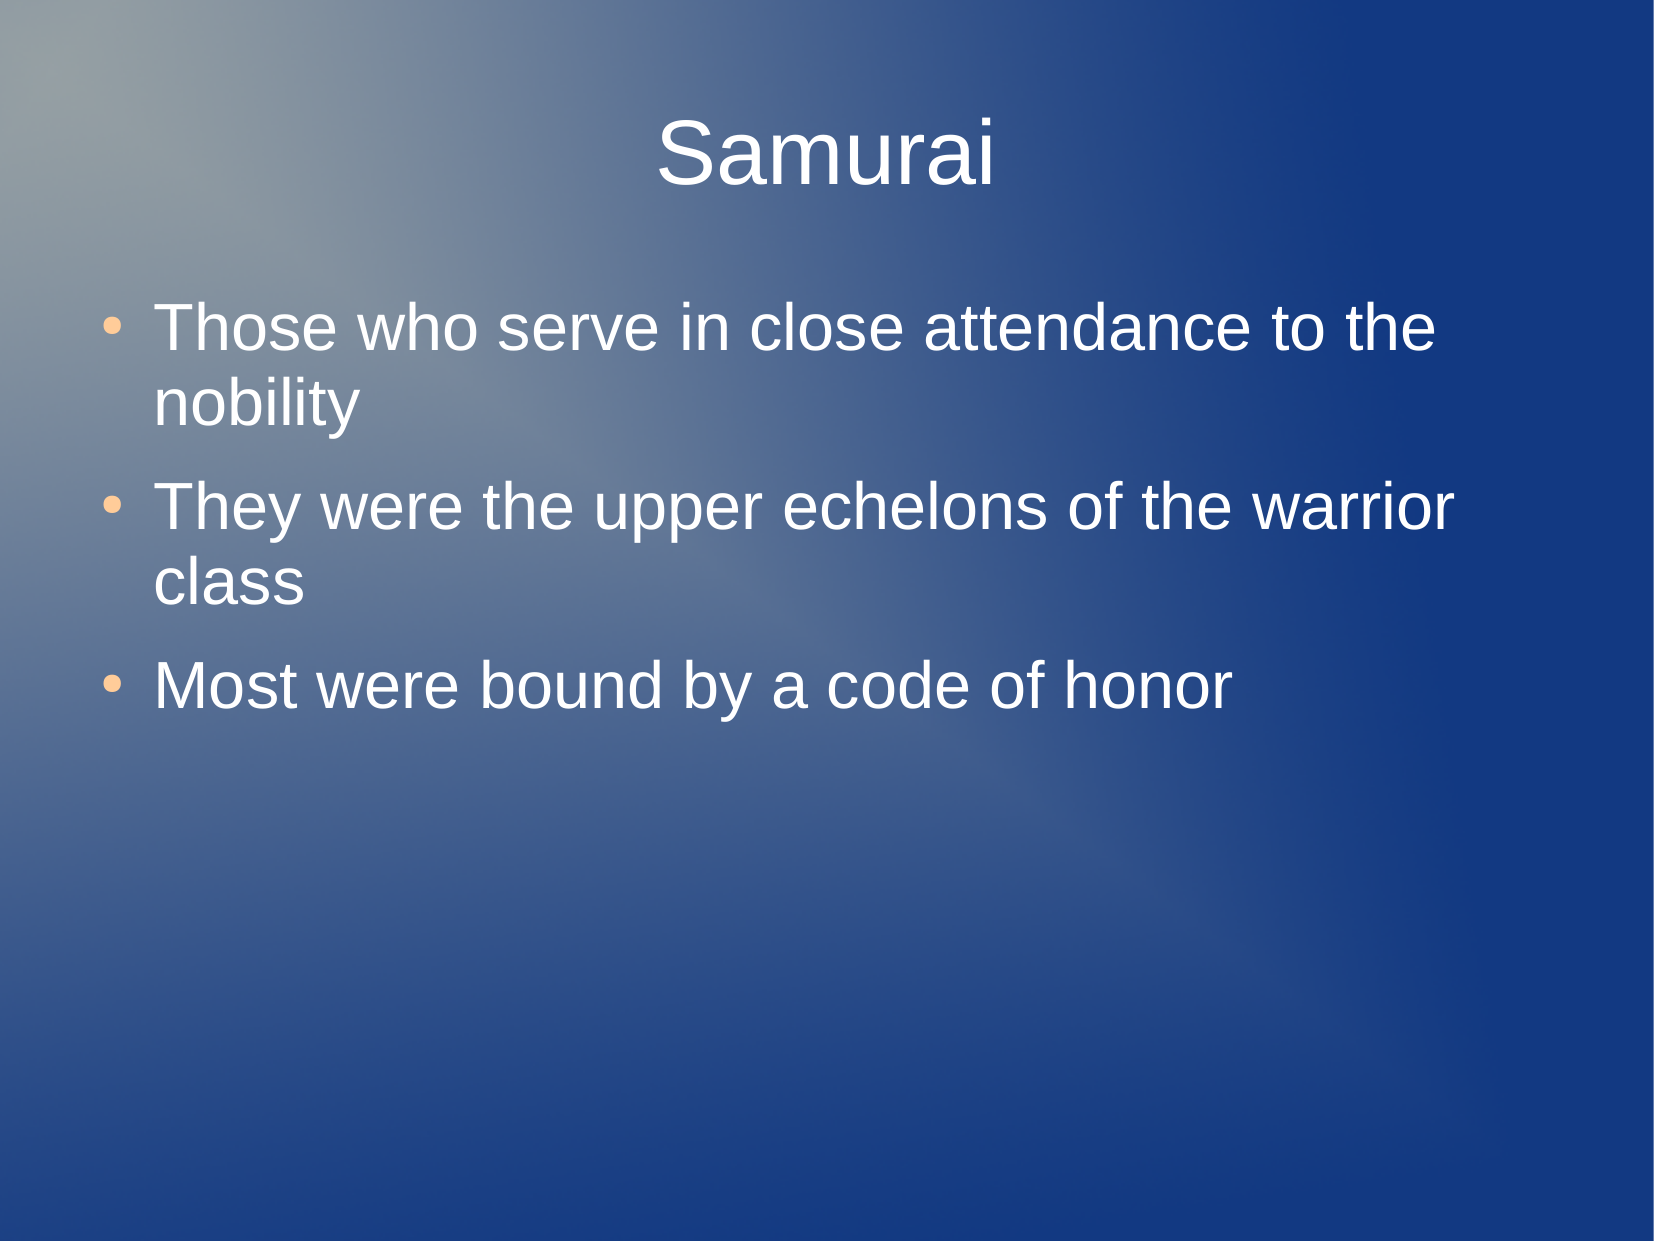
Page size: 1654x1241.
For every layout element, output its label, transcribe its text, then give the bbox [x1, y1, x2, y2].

picture [0, 0, 1654, 1241]
list Those who serve in close attendance to the nobility They were the upper echelons of the warrior class Most were bound by a code of honor [82, 290, 1571, 1109]
title Samurai [82, 49, 1571, 257]
